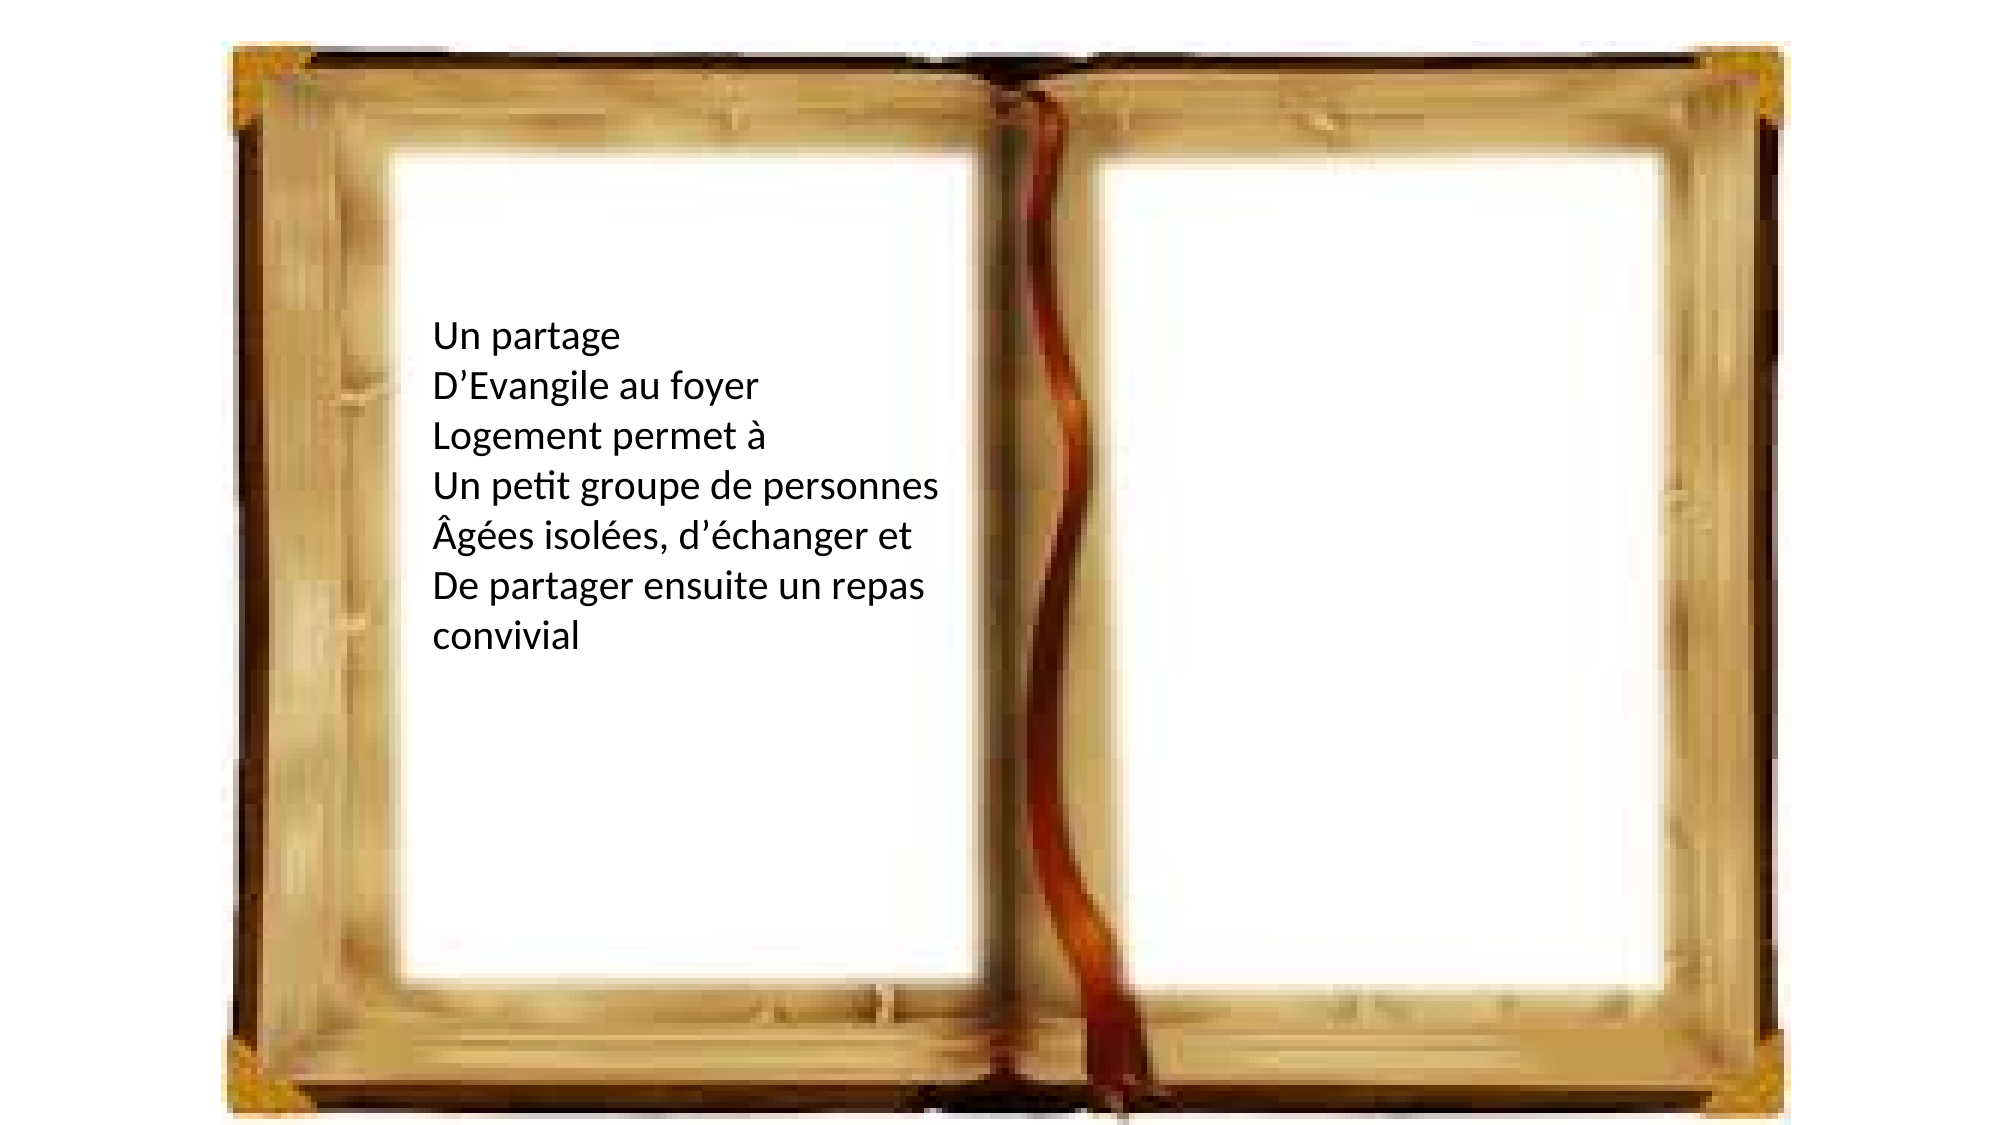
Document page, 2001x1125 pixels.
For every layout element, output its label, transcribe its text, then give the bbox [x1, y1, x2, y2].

picture [221, 41, 1791, 1125]
text_box Un partage D’Evangile au foyer Logement permet à Un petit groupe de personnes Âgées isolées, d’échanger et De partager ensuite un repas convivial [417, 299, 959, 669]
